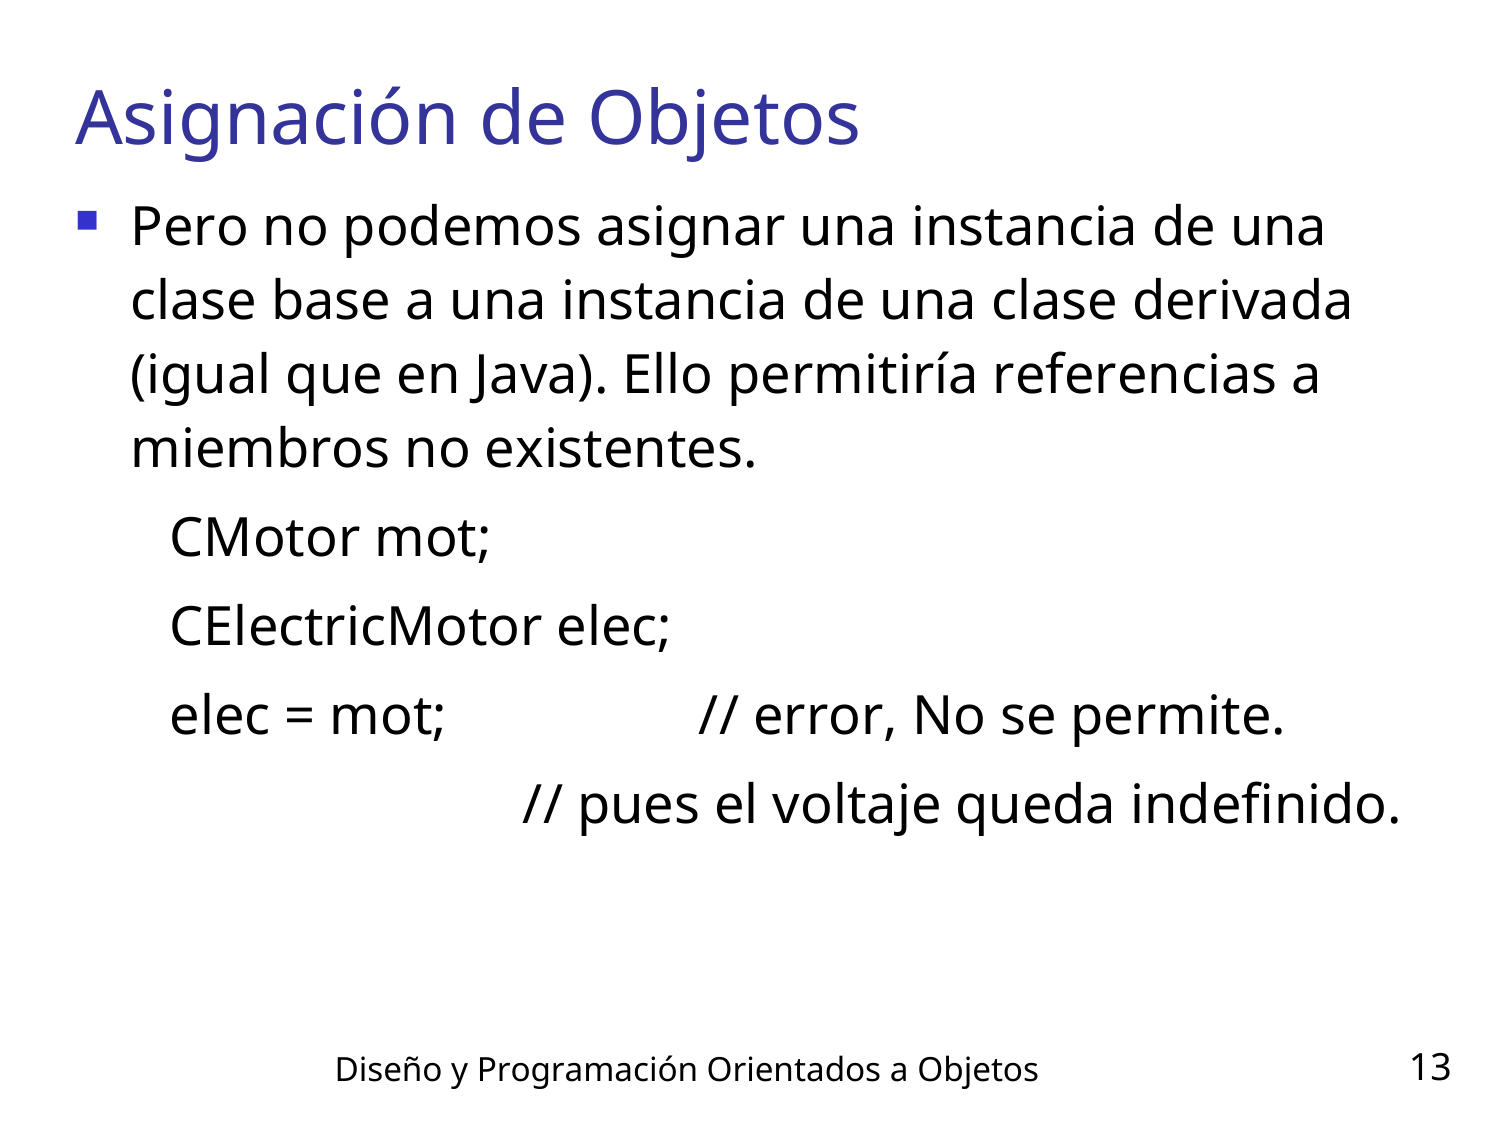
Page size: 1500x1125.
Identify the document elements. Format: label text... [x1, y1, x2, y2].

title Asignación de Objetos [75, 30, 1466, 193]
list Pero no podemos asignar una instancia de una clase base a una instancia de una clase derivada (igual que en Java). Ello permitiría referencias a miembros no existentes. CMotor mot; CElectricMotor elec; elec = mot; // error, No se permite. // pues el voltaje queda indefinido. [75, 187, 1462, 1051]
